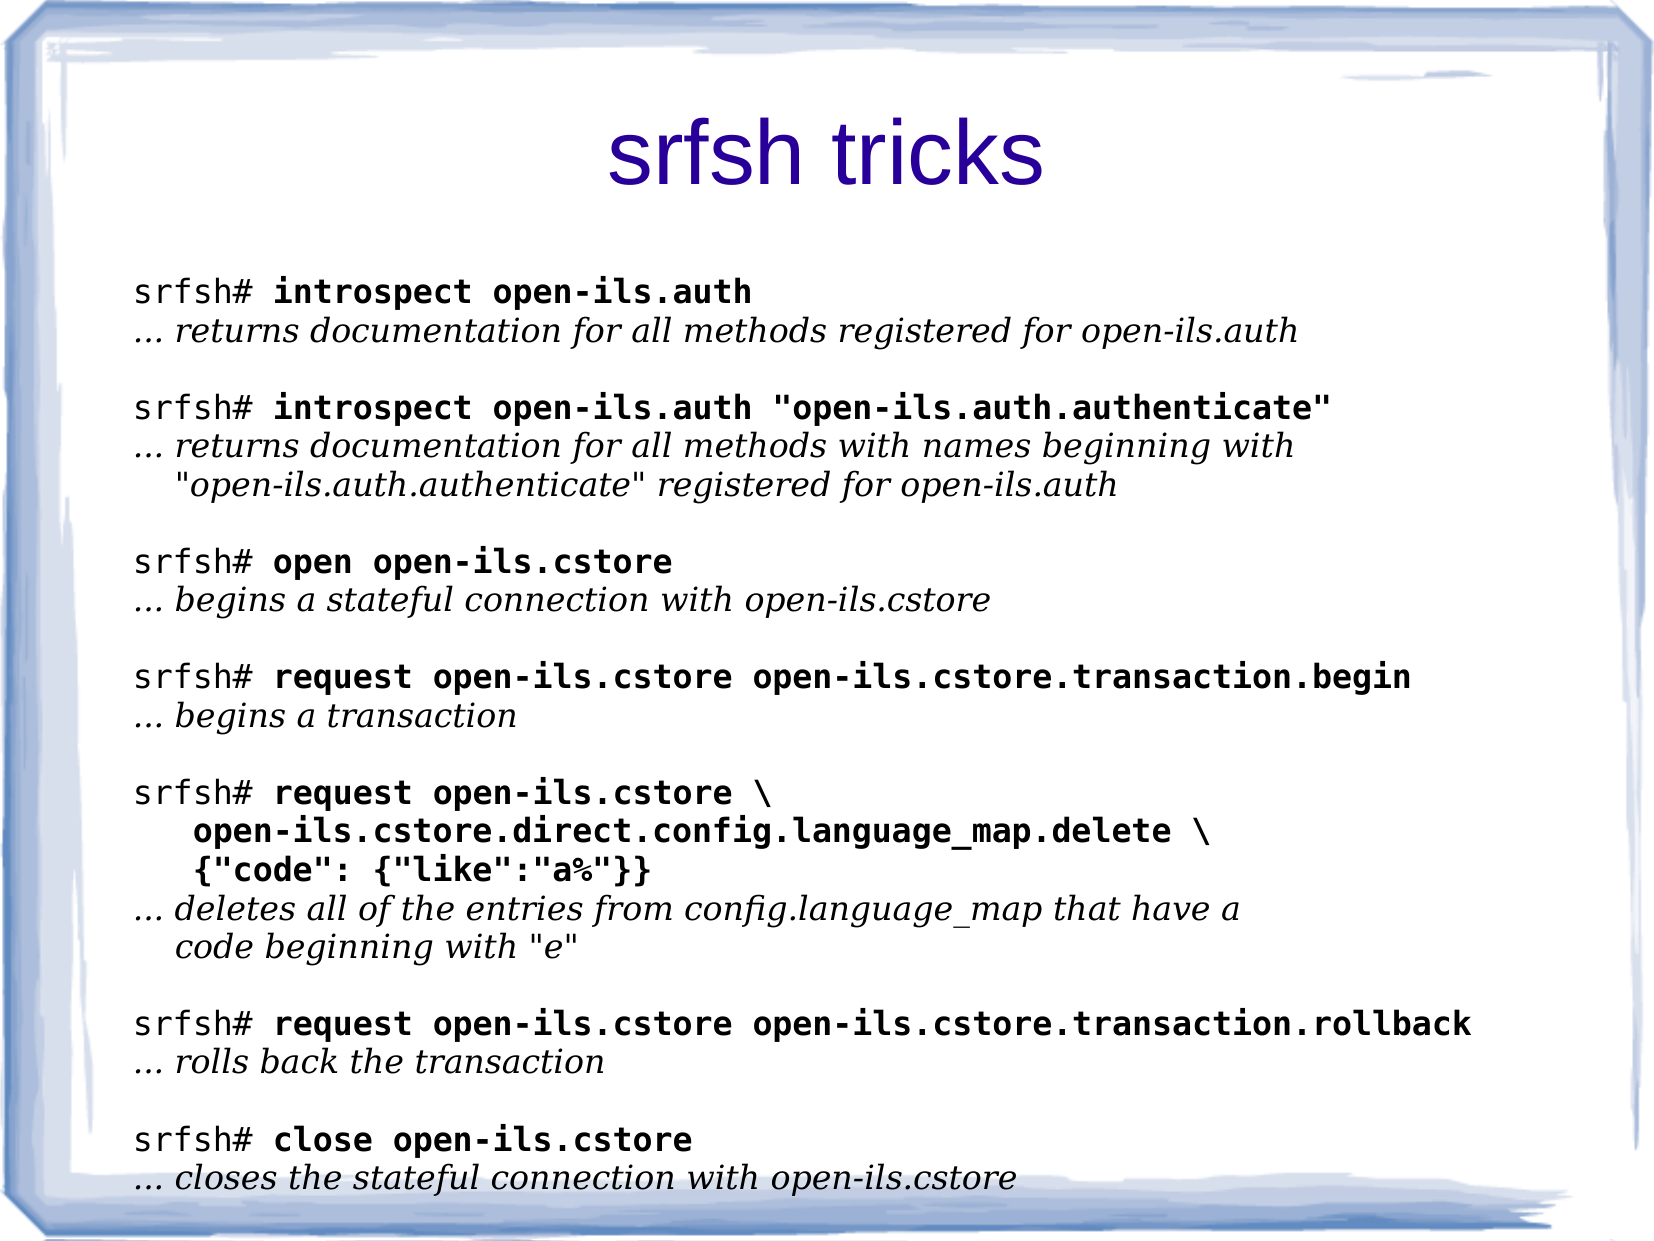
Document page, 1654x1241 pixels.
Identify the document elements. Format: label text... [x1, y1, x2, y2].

text_box srfsh# introspect open-ils.auth ... returns documentation for all methods registered for open-ils.auth srfsh# introspect open-ils.auth "open-ils.auth.authenticate" ... returns documentation for all methods with names beginning with "open-ils.auth.authenticate" registered for open-ils.auth srfsh# open open-ils.cstore ... begins a stateful connection with open-ils.cstore srfsh# request open-ils.cstore open-ils.cstore.transaction.begin ... begins a transaction srfsh# request open-ils.cstore \ open-ils.cstore.direct.config.language_map.delete \ {"code": {"like":"a%"}} ... deletes all of the entries from config.language_map that have a code beginning with "e" srfsh# request open-ils.cstore open-ils.cstore.transaction.rollback ... rolls back the transaction srfsh# close open-ils.cstore ... closes the stateful connection with open-ils.cstore [118, 265, 1536, 1205]
title srfsh tricks [82, 49, 1571, 257]
picture [0, 0, 1654, 1241]
